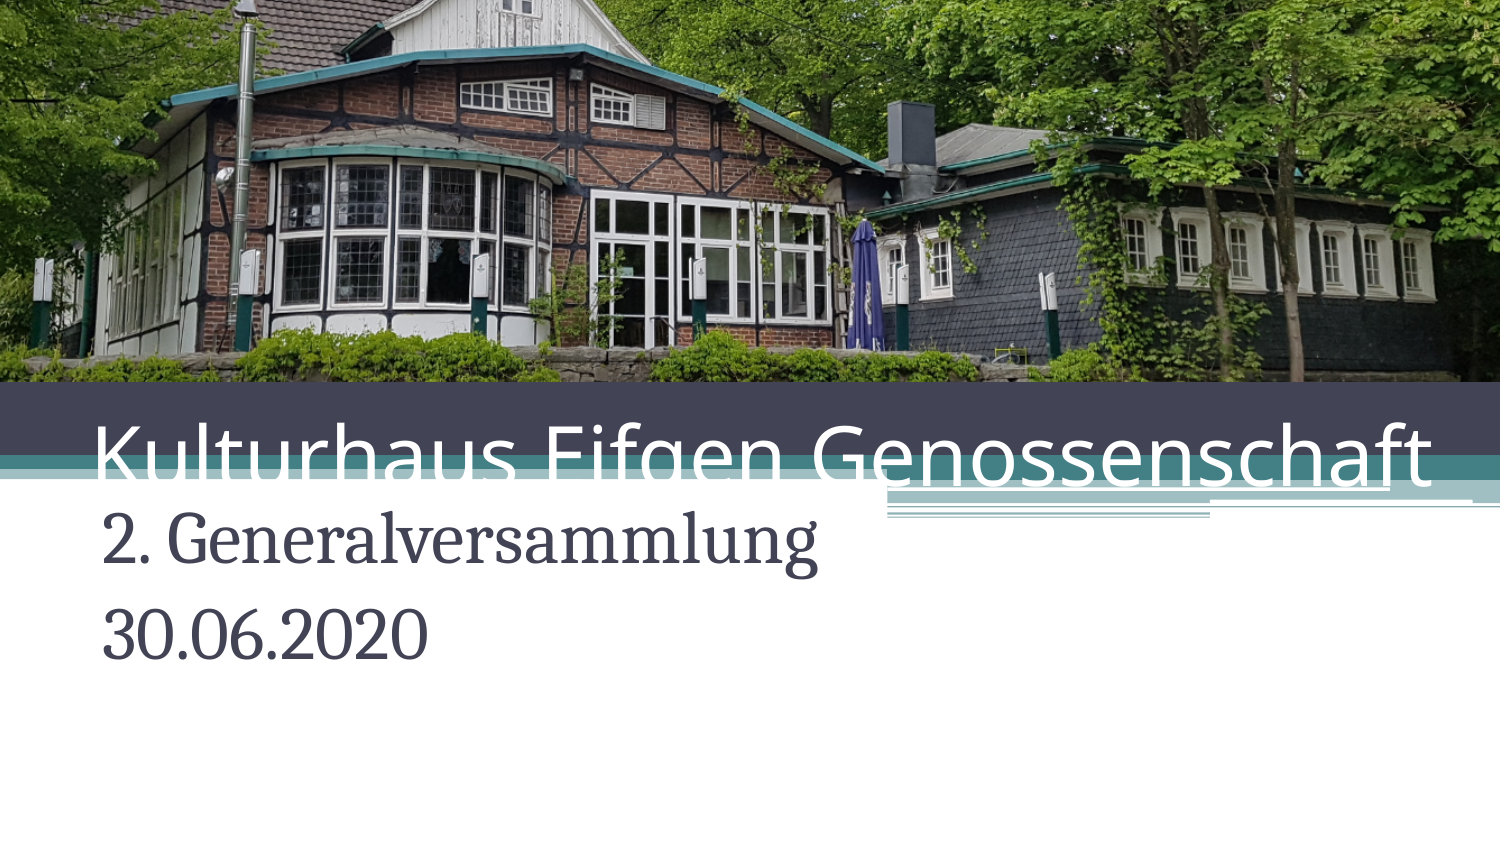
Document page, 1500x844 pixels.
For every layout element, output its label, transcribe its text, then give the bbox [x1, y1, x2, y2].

picture [0, 0, 1500, 382]
subtitle 2. Generalversammlung 30.06.2020 [76, 480, 890, 697]
title Kulturhaus Eifgen Genossenschaft [75, 295, 1463, 477]
